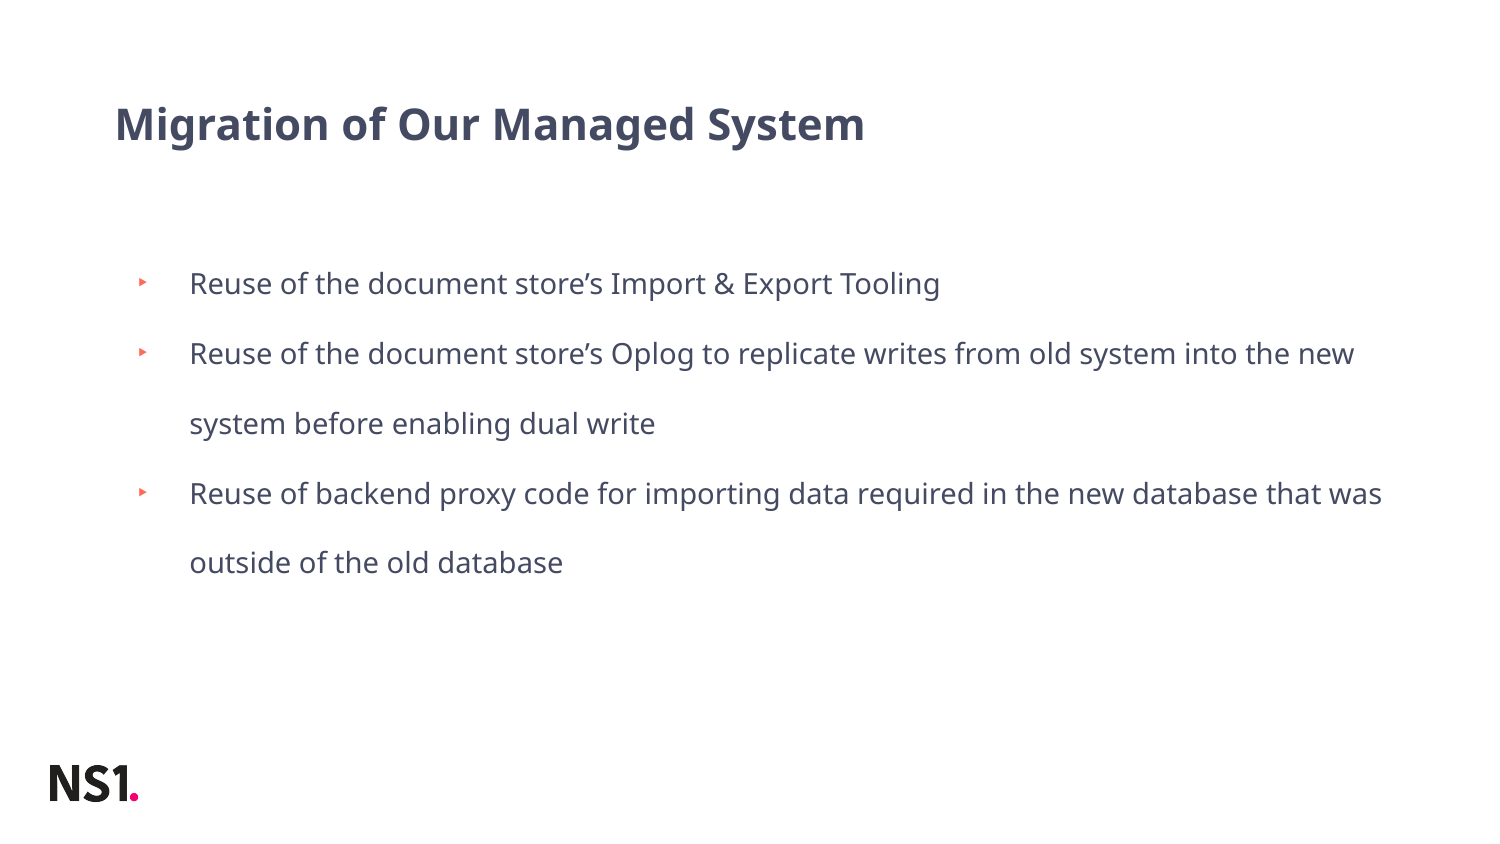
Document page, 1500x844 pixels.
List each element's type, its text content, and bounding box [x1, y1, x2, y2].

list Reuse of the document store’s Import & Export Tooling Reuse of the document store’s Oplog to replicate writes from old system into the new system before enabling dual write Reuse of backend proxy code for importing data required in the new database that was outside of the old database [103, 224, 1397, 737]
title Migration of Our Managed System [103, 44, 1397, 208]
picture [46, 761, 140, 805]
